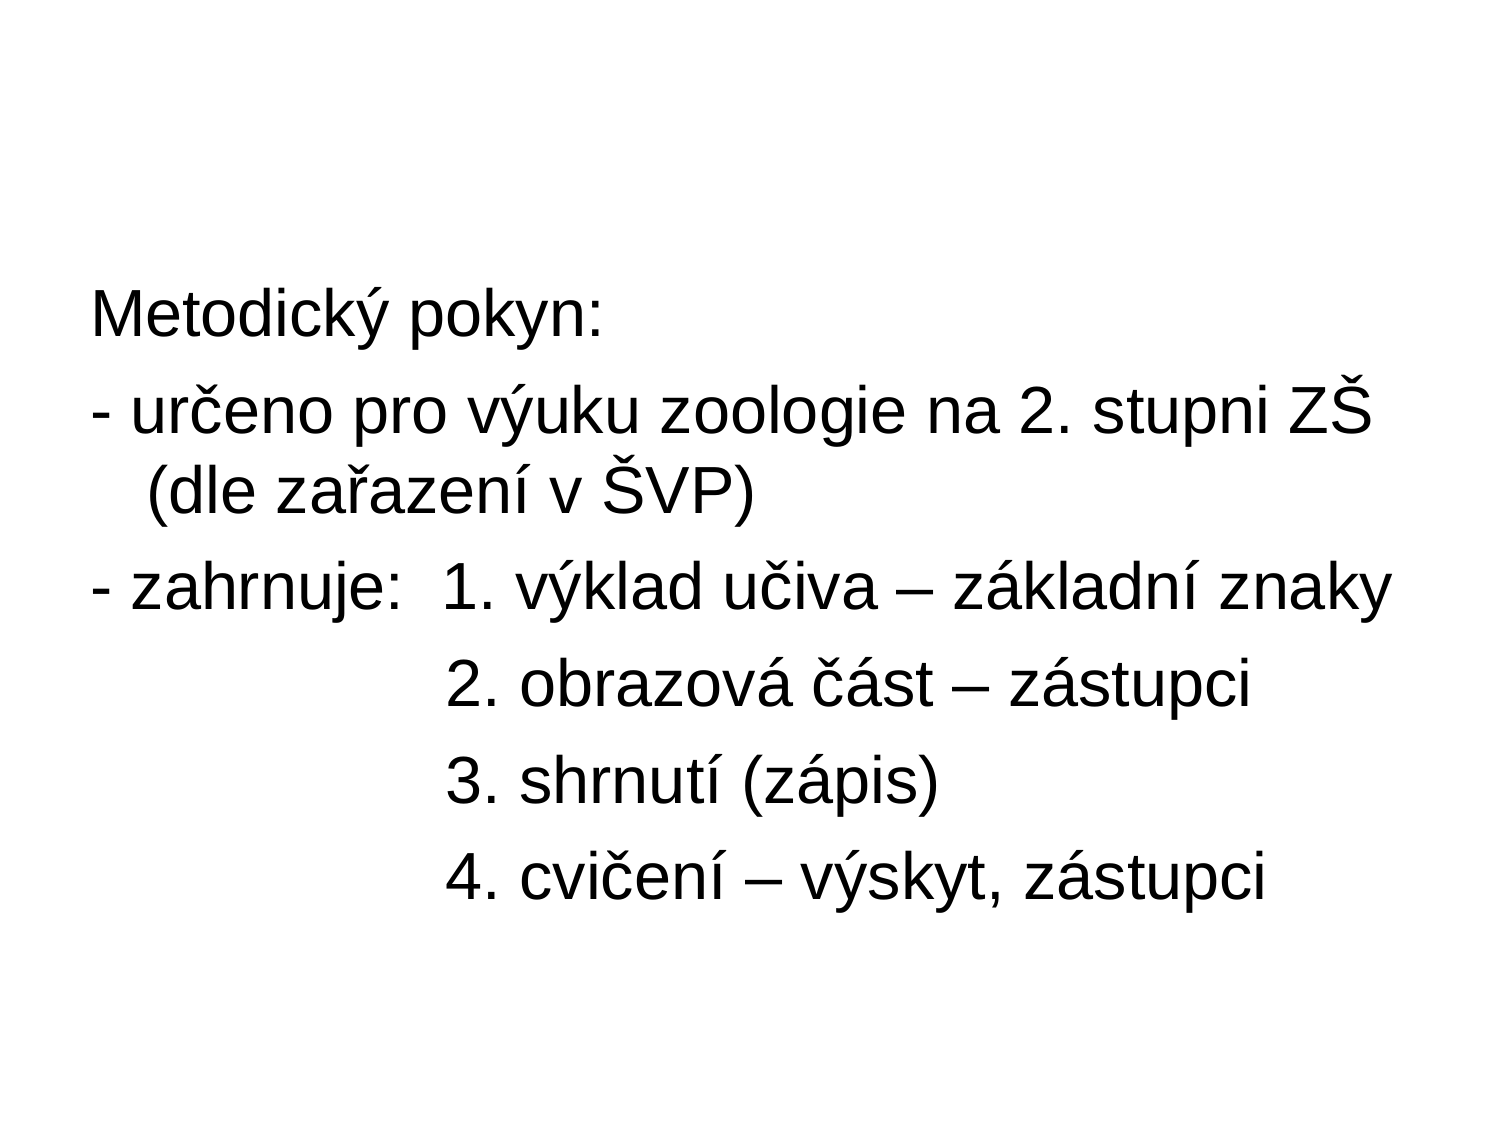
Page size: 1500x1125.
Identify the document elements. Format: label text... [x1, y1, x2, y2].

list Metodický pokyn: - určeno pro výuku zoologie na 2. stupni ZŠ (dle zařazení v ŠVP) - zahrnuje: 1. výklad učiva – základní znaky 2. obrazová část – zástupci 3. shrnutí (zápis) 4. cvičení – výskyt, zástupci [75, 262, 1426, 1018]
